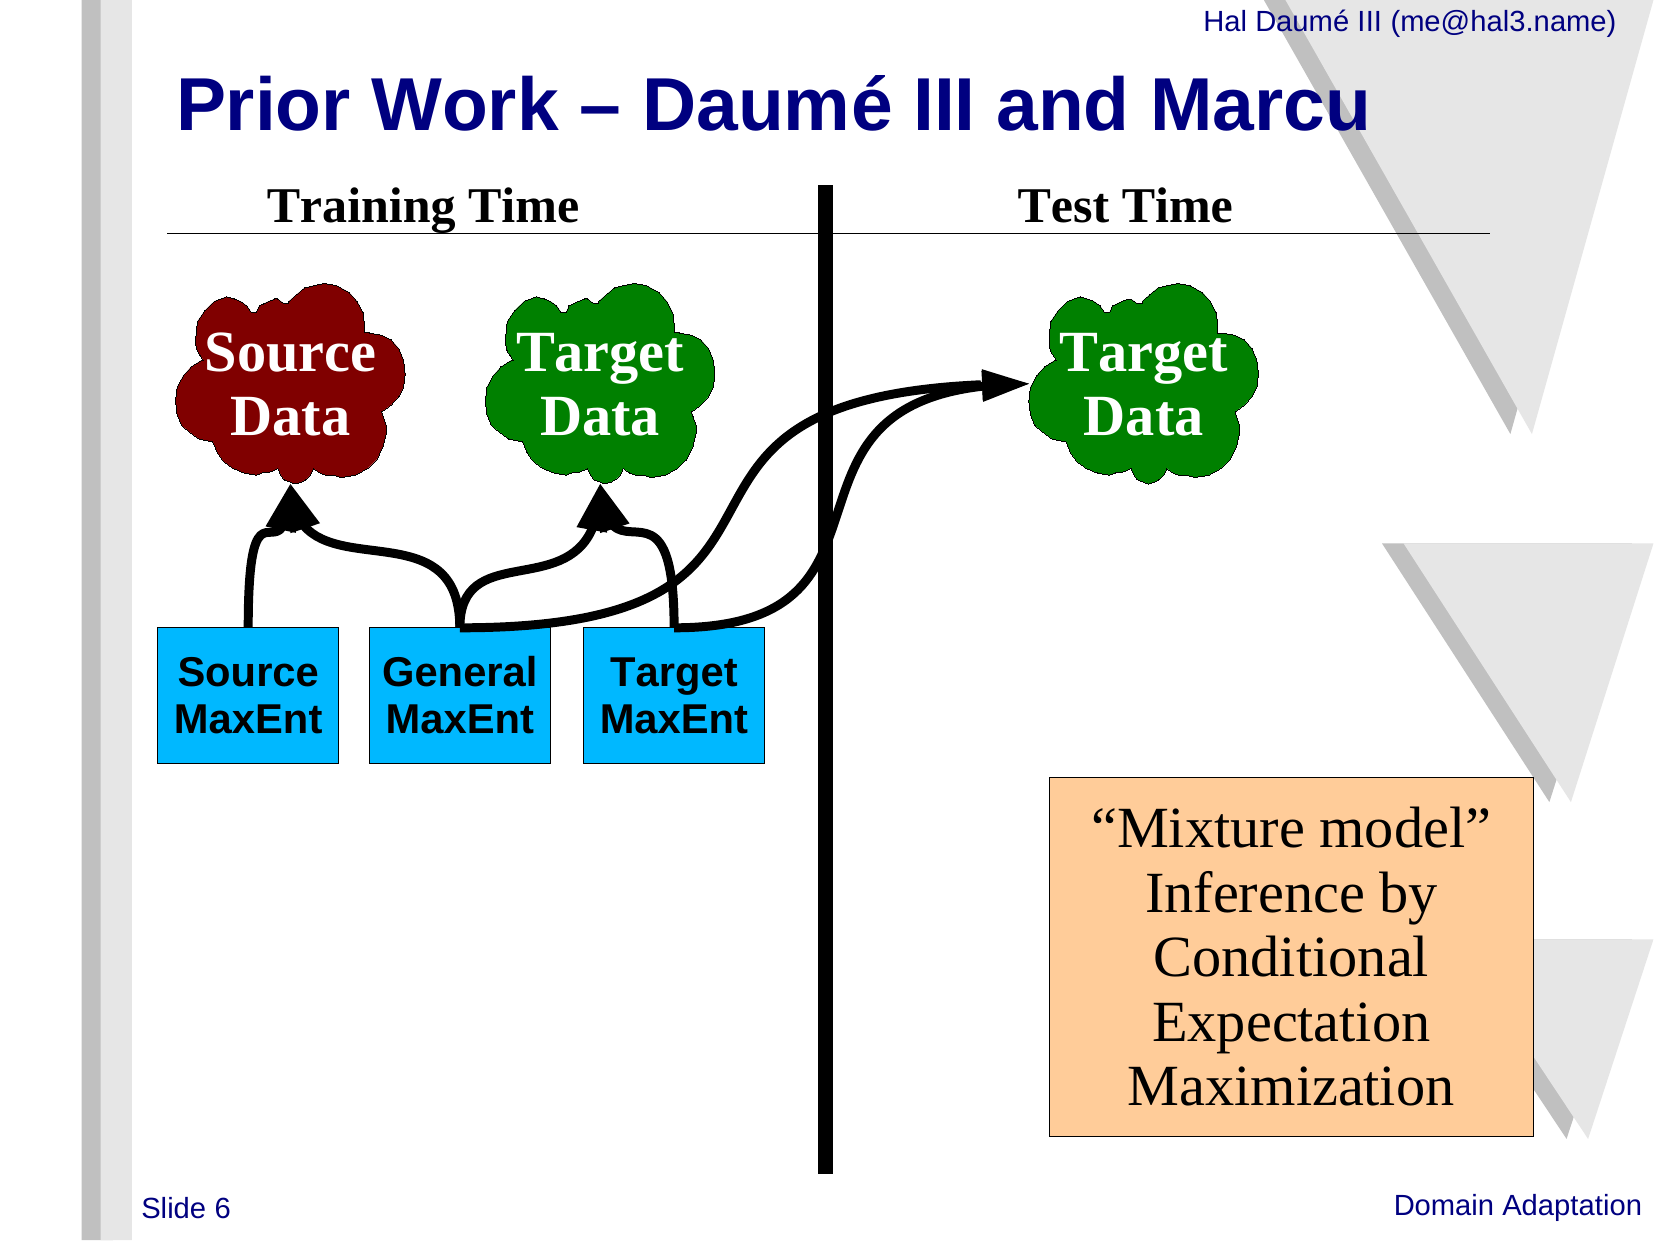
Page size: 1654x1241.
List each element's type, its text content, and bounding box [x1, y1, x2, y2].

text_box Source MaxEnt [157, 627, 339, 764]
text_box Source Data [175, 283, 406, 484]
text_box Test Time [1017, 178, 1229, 233]
title Prior Work – Daumé III and Marcu [176, 44, 1509, 166]
text_box Target MaxEnt [583, 627, 765, 764]
text_box Training Time [266, 178, 574, 233]
text_box “Mixture model” Inference by Conditional Expectation Maximization [1049, 777, 1534, 1137]
text_box Target Data [1028, 283, 1259, 485]
text_box General MaxEnt [369, 627, 551, 764]
text_box Target Data [485, 283, 715, 484]
